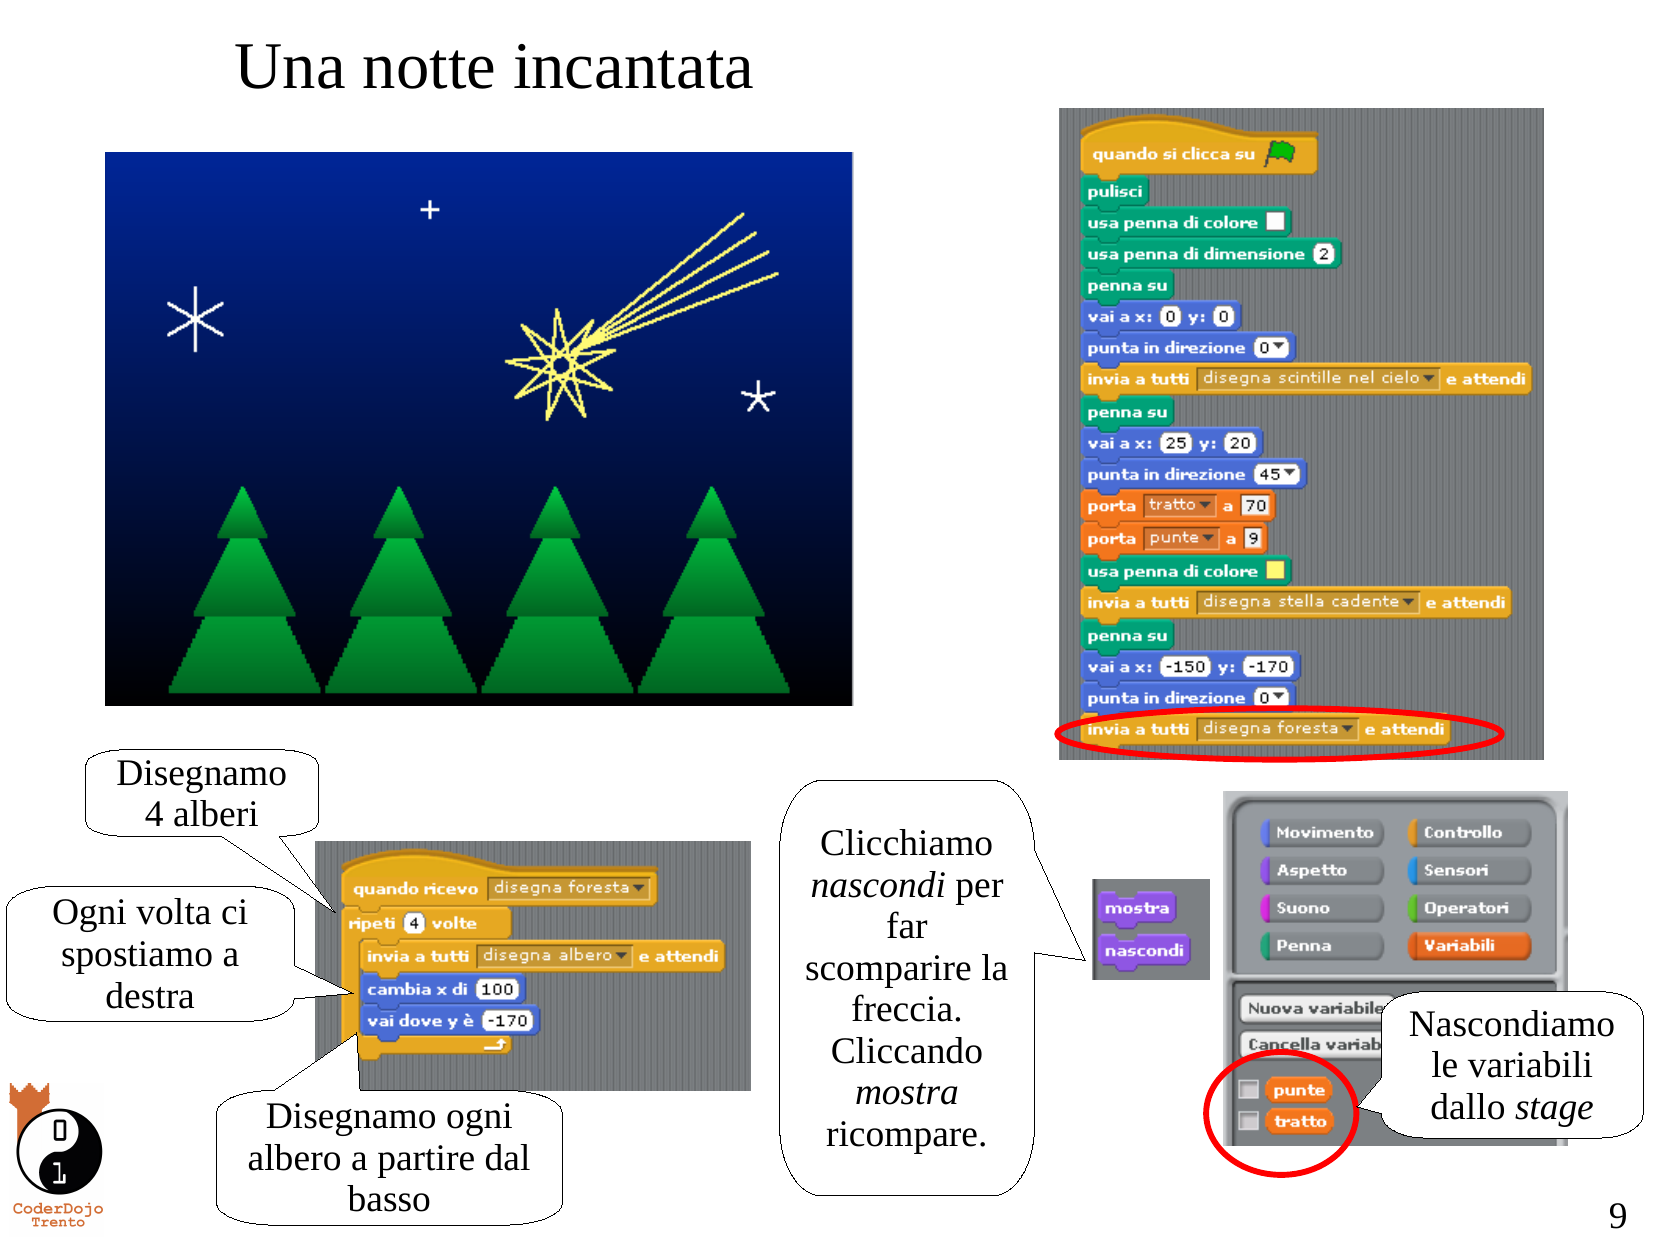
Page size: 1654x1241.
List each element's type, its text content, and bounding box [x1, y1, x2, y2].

text_box Clicchiamo nascondi per far scomparire la freccia. Cliccando mostra ricompare. [779, 780, 1086, 1196]
picture [1059, 742, 1166, 760]
picture [105, 152, 854, 706]
picture [1223, 791, 1568, 1103]
text_box Una notte incantata [220, 22, 868, 118]
picture [315, 841, 751, 1091]
text_box Disegnamo 4 alberi [85, 749, 336, 913]
text_box 9 [1594, 1188, 1654, 1241]
text_box Ogni volta ci spostiamo a destra [6, 886, 354, 1022]
picture [9, 1083, 104, 1237]
text_box Disegnamo ogni albero a partire dal basso [216, 1032, 563, 1226]
picture [1059, 108, 1544, 760]
picture [1062, 712, 1498, 756]
picture [1350, 1108, 1568, 1146]
picture [1223, 1055, 1353, 1146]
text_box Nascondiamo le variabili dallo stage [1356, 991, 1644, 1139]
picture [1092, 879, 1210, 980]
